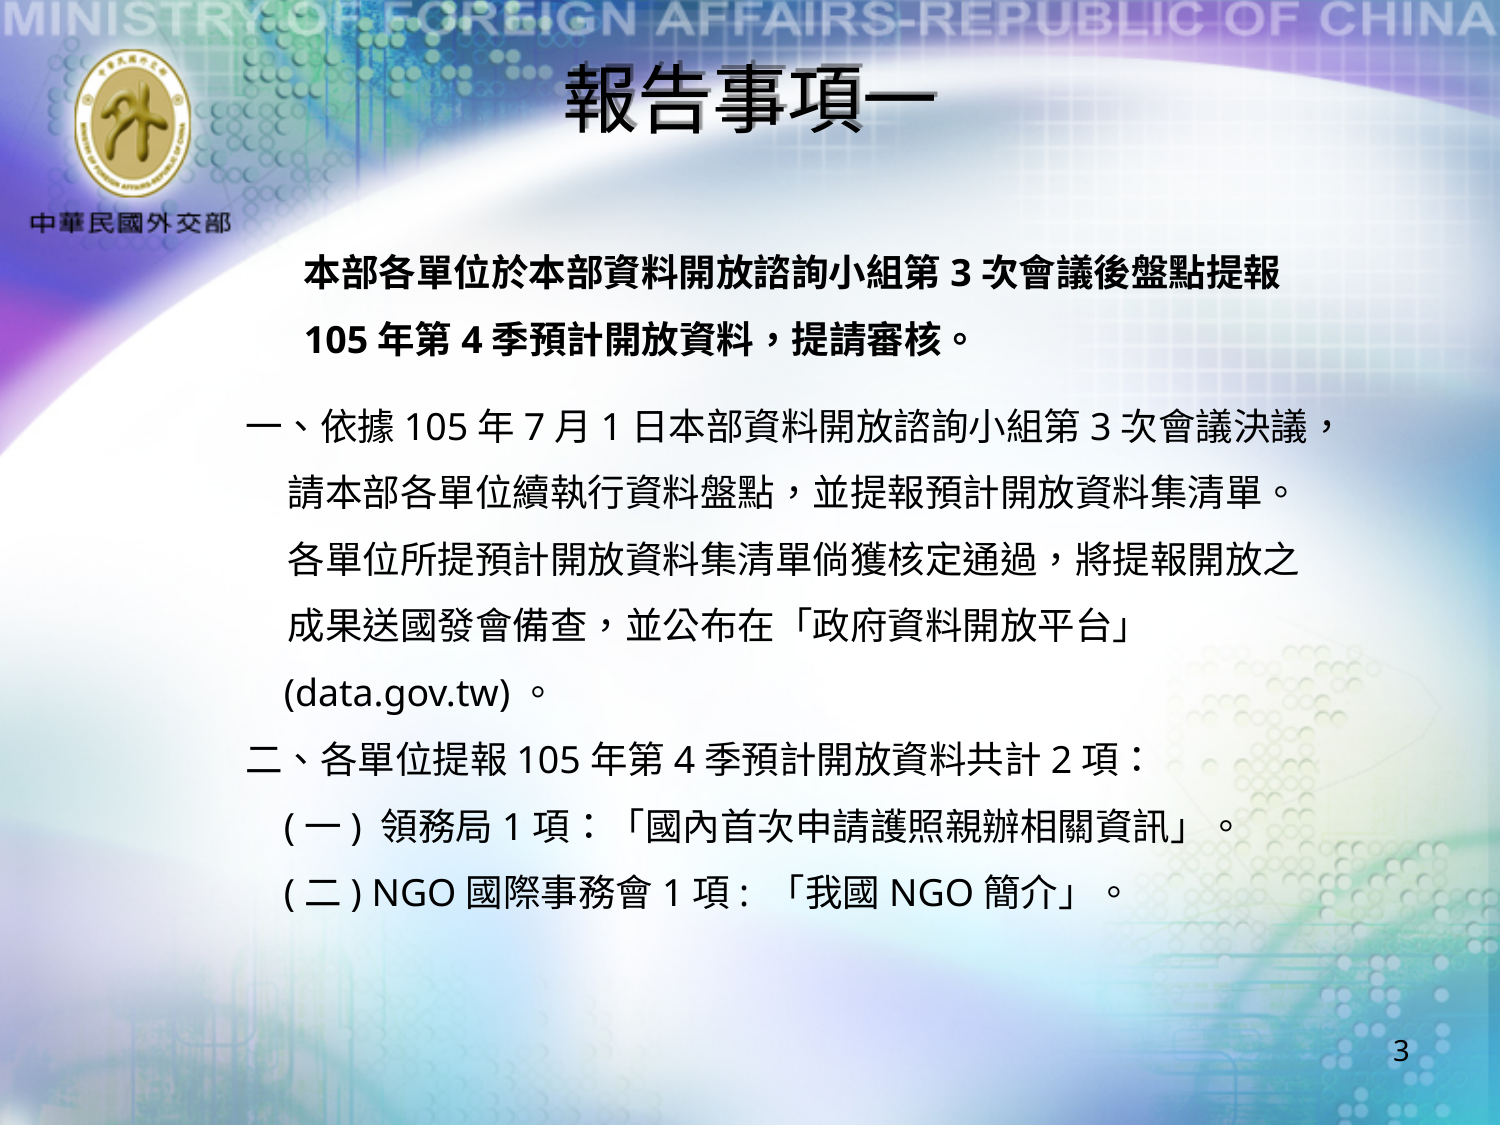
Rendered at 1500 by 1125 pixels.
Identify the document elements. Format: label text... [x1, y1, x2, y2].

text_box 報告事項一 [74, 45, 1425, 233]
text_box 本部各單位於本部資料開放諮詢小組第3次會議後盤點提報105年第4季預計開放資料，提請審核。 [289, 219, 1365, 369]
text_box 一、依據105年7月1日本部資料開放諮詢小組第3次會議決議， 請本部各單位續執行資料盤點，並提報預計開放資料集清單。 各單位所提預計開放資料集清單倘獲核定通過，將提報開放之 成果送國發會備查，並公布在「政府資料開放平台」 (data.gov.tw)。 二、各單位提報105年第4季預計開放資料共計2項： (一) 領務局1項：「國內首次申請護照親辦相關資訊」。 (二) NGO國際事務會1項: 「我國NGO簡介」。 [230, 373, 1353, 922]
slide_number <編號> [1074, 1024, 1425, 1103]
picture [0, 0, 1500, 1125]
